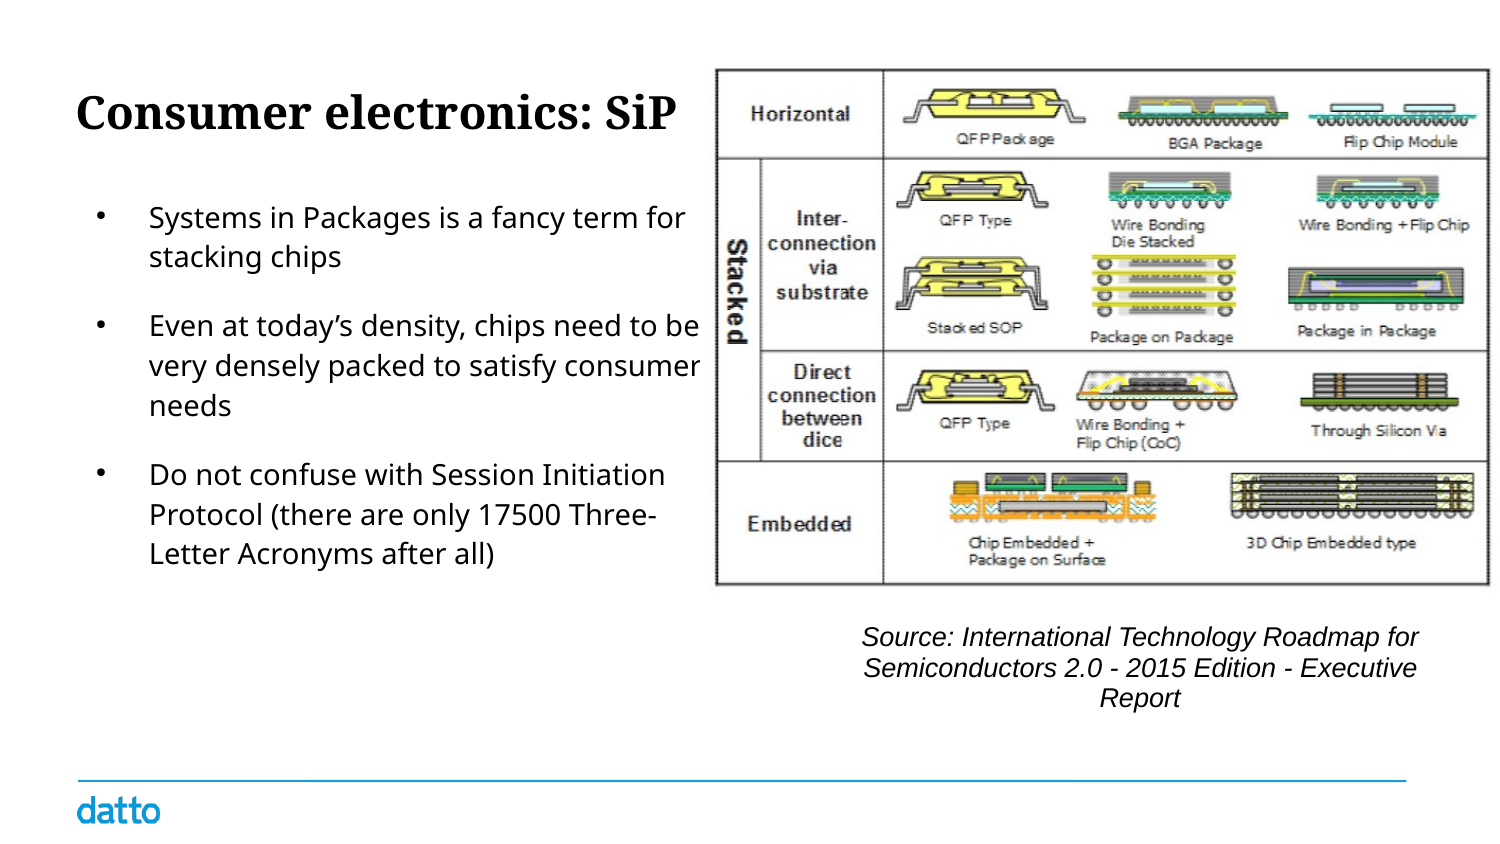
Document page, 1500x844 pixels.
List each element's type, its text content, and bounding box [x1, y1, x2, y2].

list Systems in Packages is a fancy term for stacking chips Even at today’s density, chips need to be very densely packed to satisfy consumer needs Do not confuse with Session Initiation Protocol (there are only 17500 Three-Letter Acronyms after all) [78, 197, 736, 687]
picture [122, 808, 133, 824]
picture [136, 796, 160, 824]
picture [95, 796, 133, 824]
text_box Source: International Technology Roadmap for Semiconductors 2.0 - 2015 Edition - Executive Report [840, 615, 1441, 721]
picture [146, 808, 156, 819]
picture [82, 808, 91, 819]
picture [700, 59, 1500, 594]
title Consumer electronics: SiP [75, 51, 1404, 172]
picture [77, 796, 91, 808]
